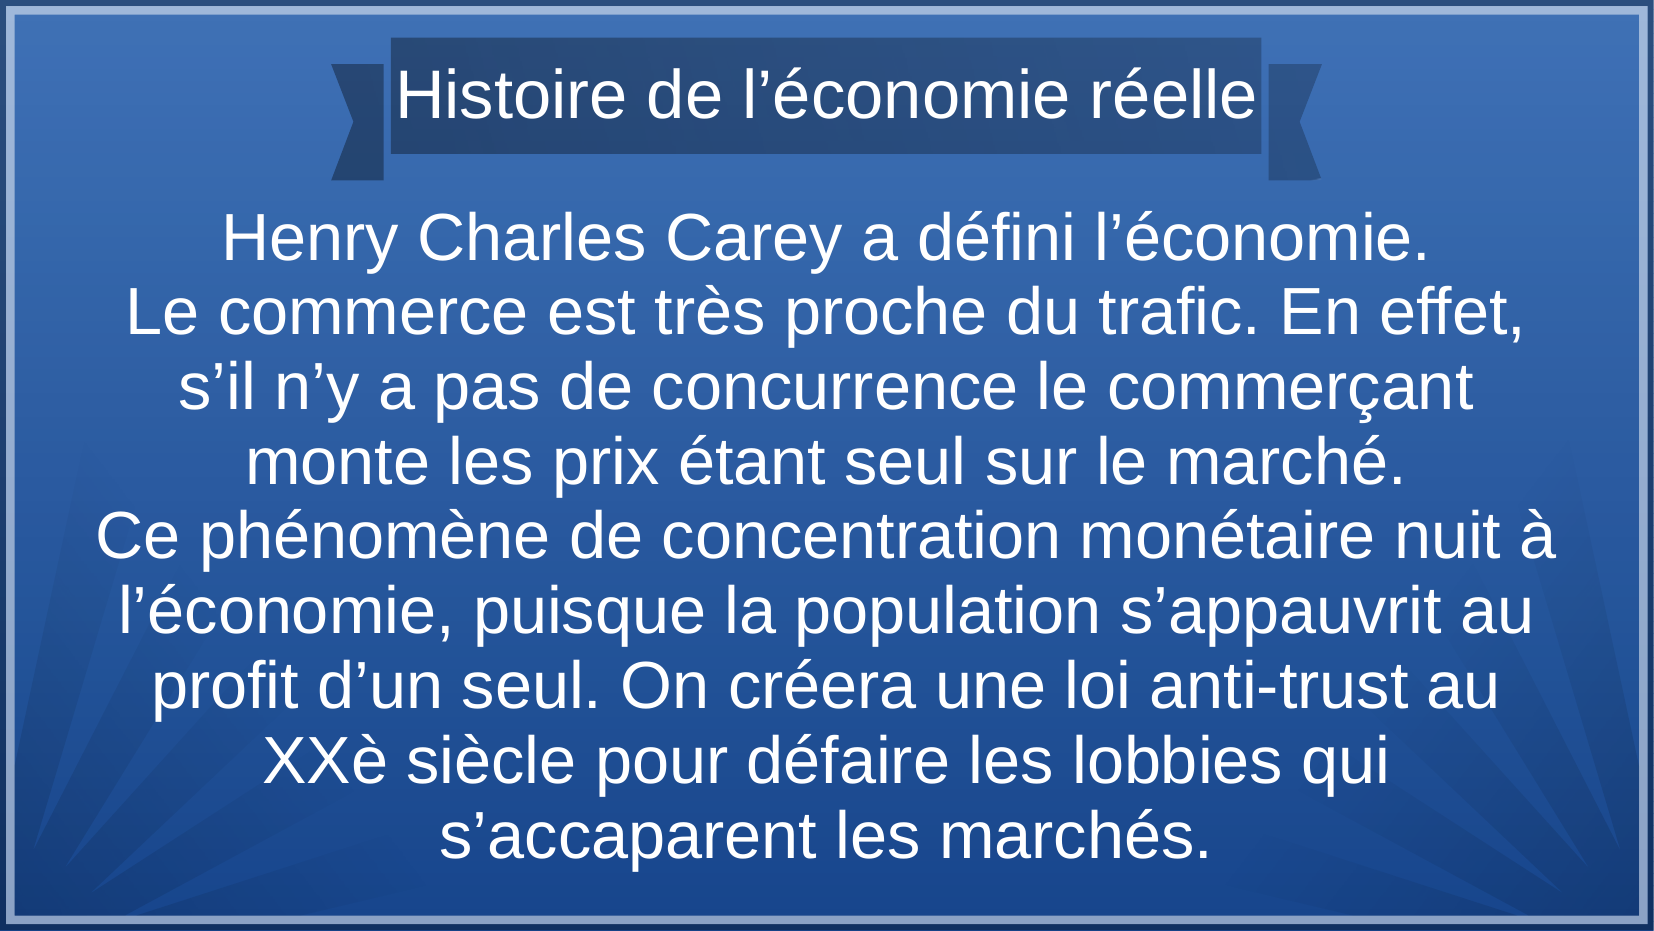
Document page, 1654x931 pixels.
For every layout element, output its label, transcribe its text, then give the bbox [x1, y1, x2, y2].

subtitle Henry Charles Carey a défini l’économie. Le commerce est très proche du trafic. En effet, s’il n’y a pas de concurrence le commerçant monte les prix étant seul sur le marché. Ce phénomène de concentration monétaire nuit à l’économie, puisque la population s’appauvrit au profit d’un seul. On créera une loi anti-trust au XXè siècle pour défaire les lobbies qui s’accaparent les marchés. [82, 199, 1571, 873]
title Histoire de l’économie réelle [389, 35, 1264, 154]
